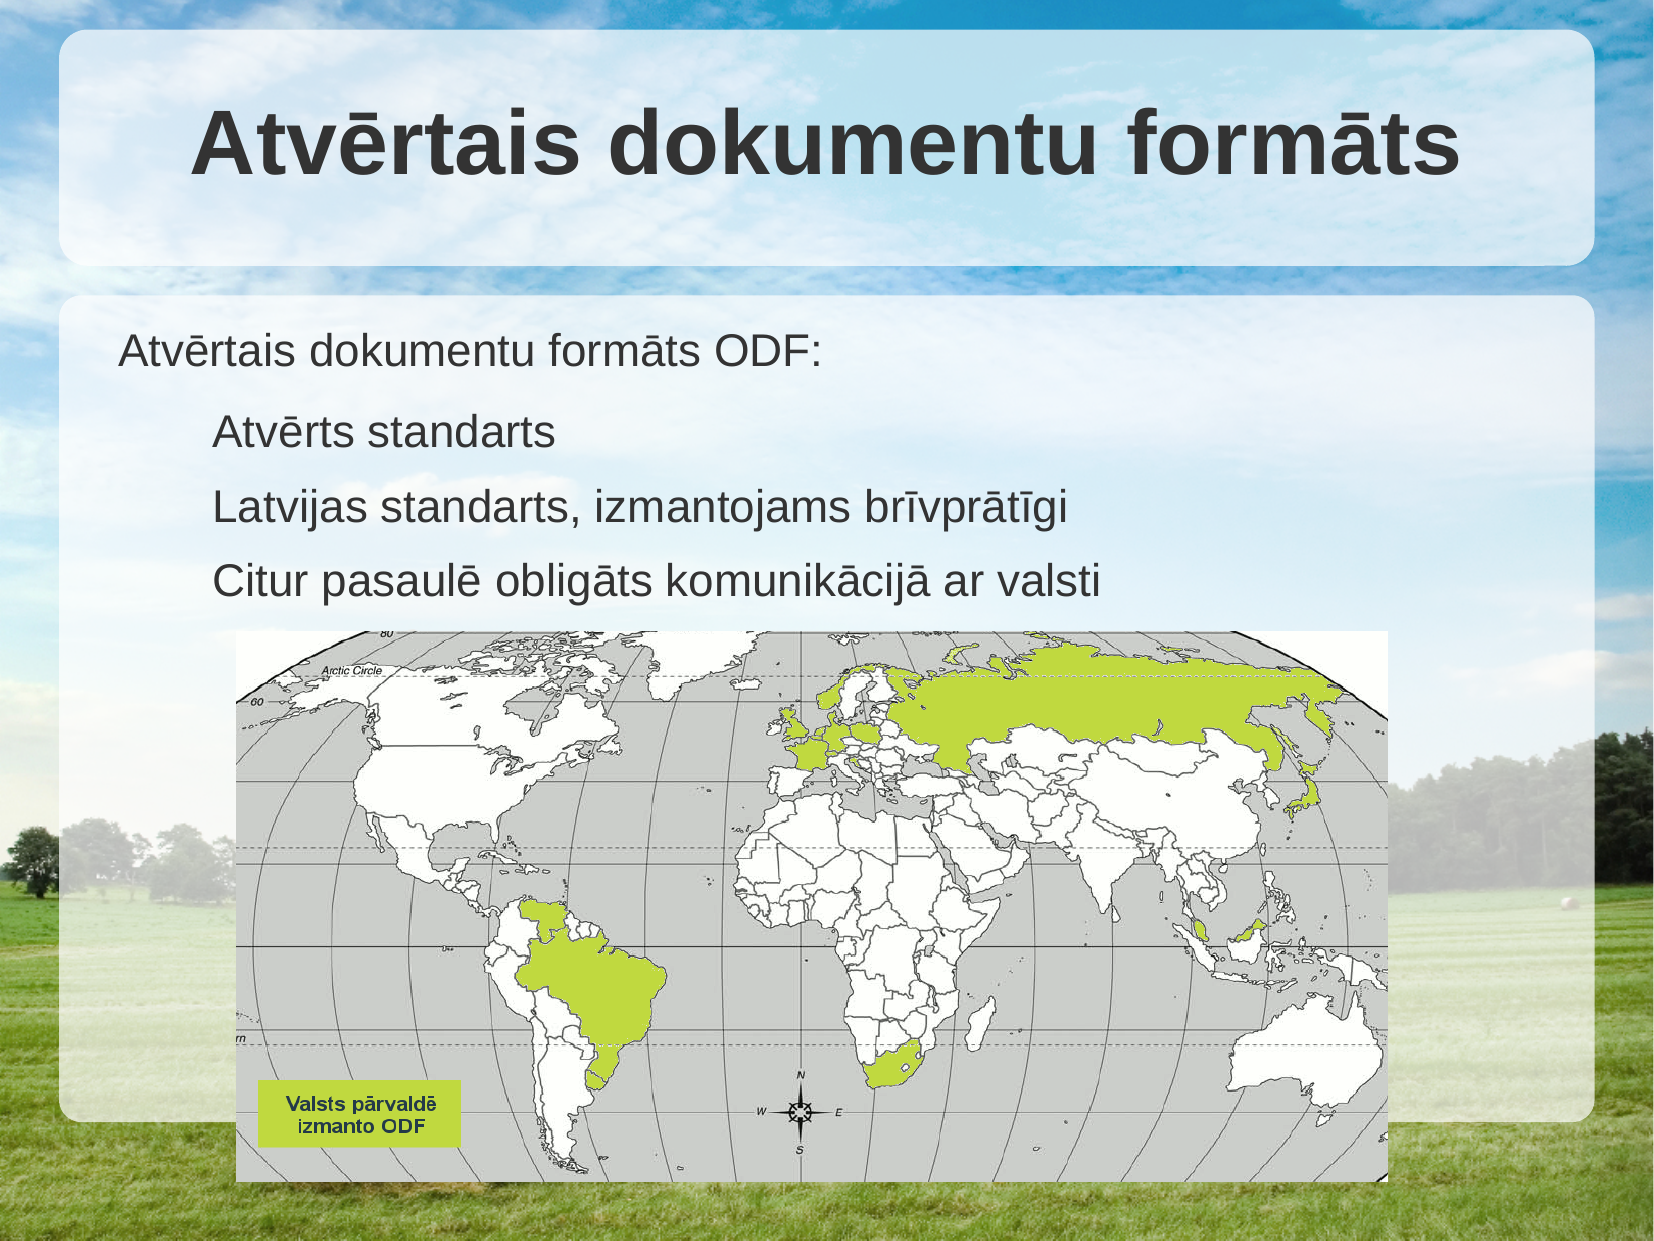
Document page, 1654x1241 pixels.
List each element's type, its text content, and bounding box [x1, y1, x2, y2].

picture [0, 0, 1654, 1241]
title Atvērtais dokumentu formāts [118, 49, 1536, 237]
list Atvērtais dokumentu formāts ODF: Atvērts standarts Latvijas standarts, izmantojams brīvprātīgi Citur pasaulē obligāts komunikācijā ar valsti [118, 324, 1571, 1109]
